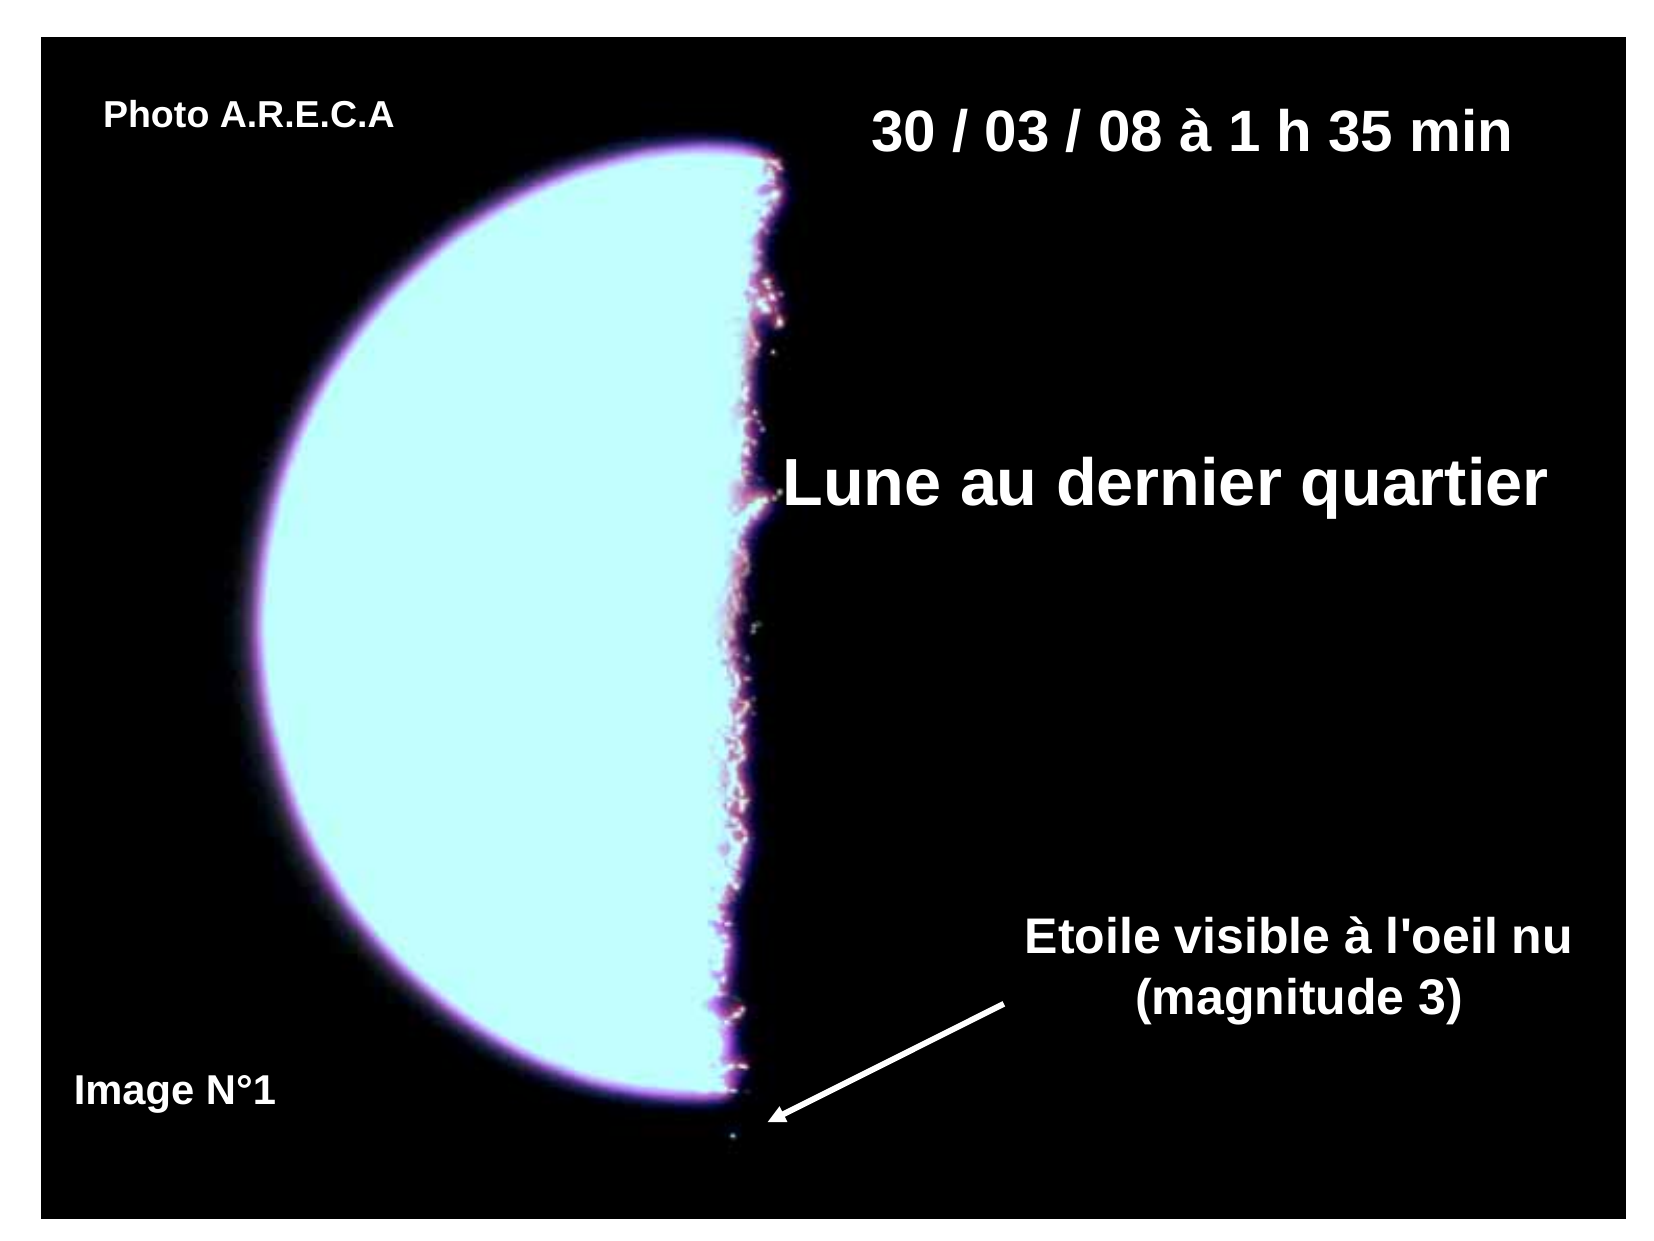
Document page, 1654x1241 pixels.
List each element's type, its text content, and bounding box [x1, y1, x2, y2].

text_box Photo A.R.E.C.A [88, 88, 414, 147]
picture [41, 37, 1626, 1219]
text_box Image N°1 [59, 1062, 296, 1126]
text_box 30 / 03 / 08 à 1 h 35 min [856, 95, 1595, 178]
text_box Etoile visible à l'oeil nu (magnitude 3)‏ [1003, 904, 1595, 1034]
text_box Lune au dernier quartier [767, 442, 1654, 533]
